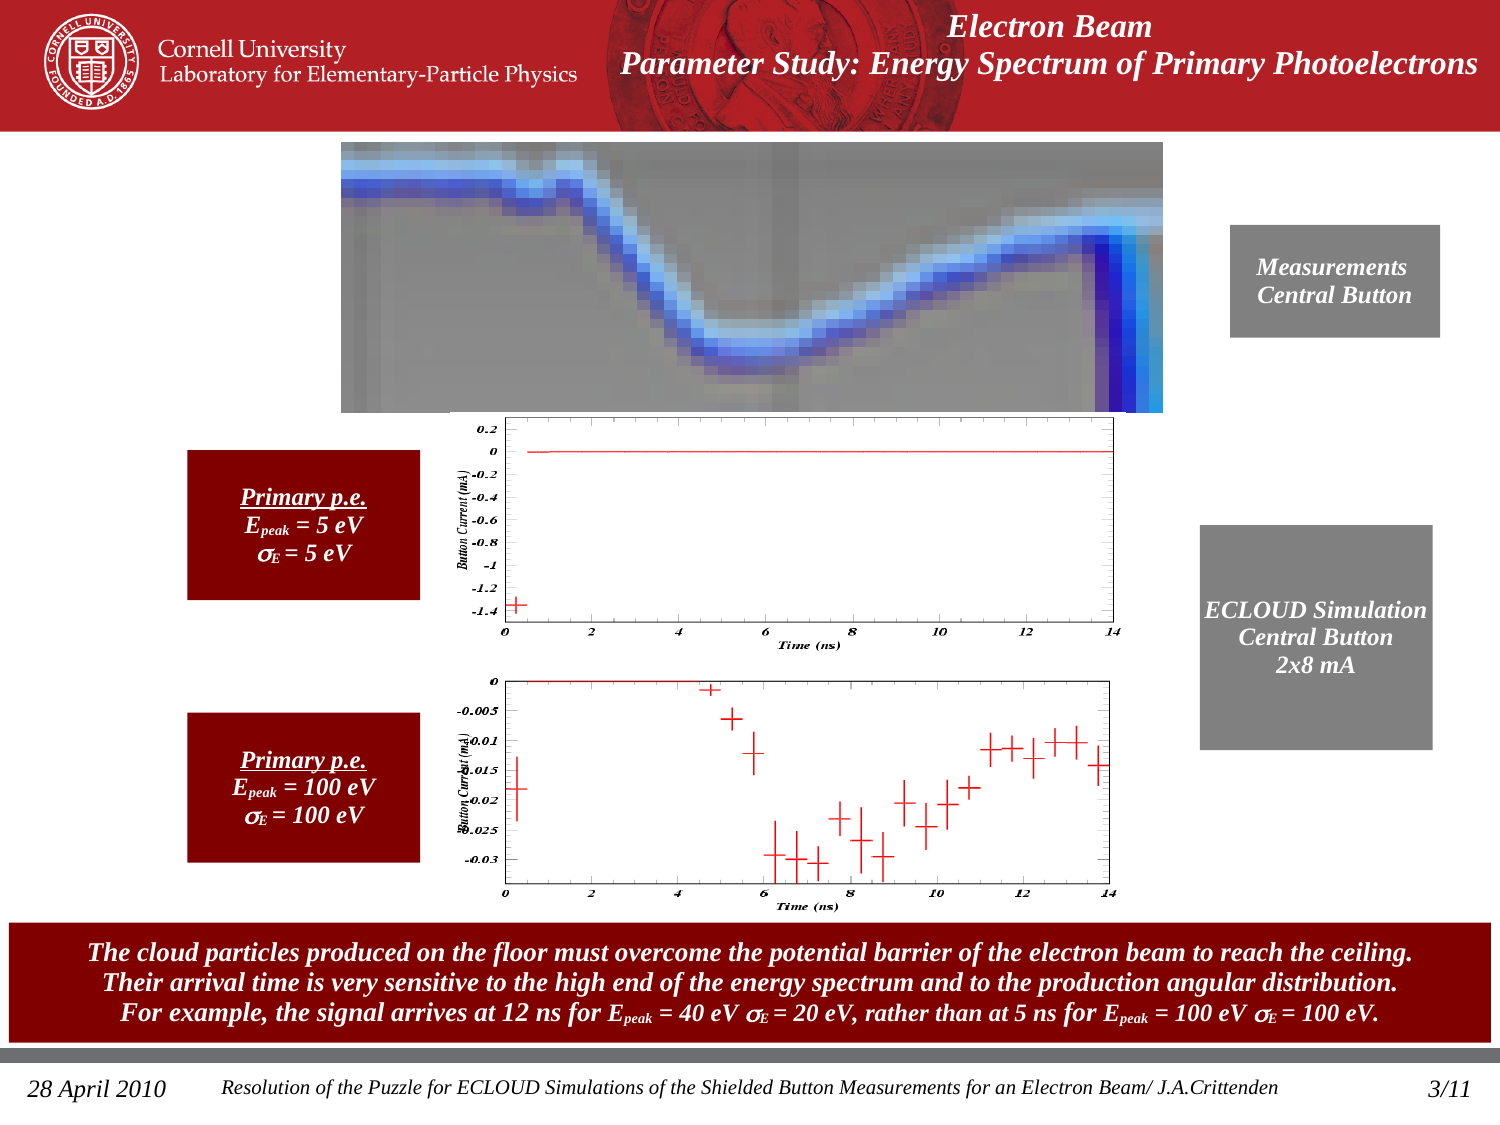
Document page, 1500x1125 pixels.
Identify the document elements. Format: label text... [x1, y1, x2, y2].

text_box Electron Beam Parameter Study: Energy Spectrum of Primary Photoelectrons [599, 0, 1500, 113]
text_box Primary p.e. Epeak = 100 eV sE = 100 eV [187, 712, 421, 863]
picture [450, 674, 1126, 916]
picture [341, 142, 1163, 653]
text_box The cloud particles produced on the floor must overcome the potential barrier of the electron beam to reach the ceiling. Their arrival time is very sensitive to the high end of the energy spectrum and to the production angular distribution. For example, the signal arrives at 12 ns for Epeak = 40 eV sE = 20 eV, rather than at 5 ns for Epeak = 100 eV sE = 100 eV. [8, 922, 1491, 1043]
picture [0, 0, 1500, 132]
text_box Primary p.e. Epeak = 5 eV sE = 5 eV [187, 450, 421, 601]
text_box Measurements Central Button [1230, 224, 1441, 338]
text_box ECLOUD Simulation Central Button 2x8 mA [1199, 525, 1433, 751]
